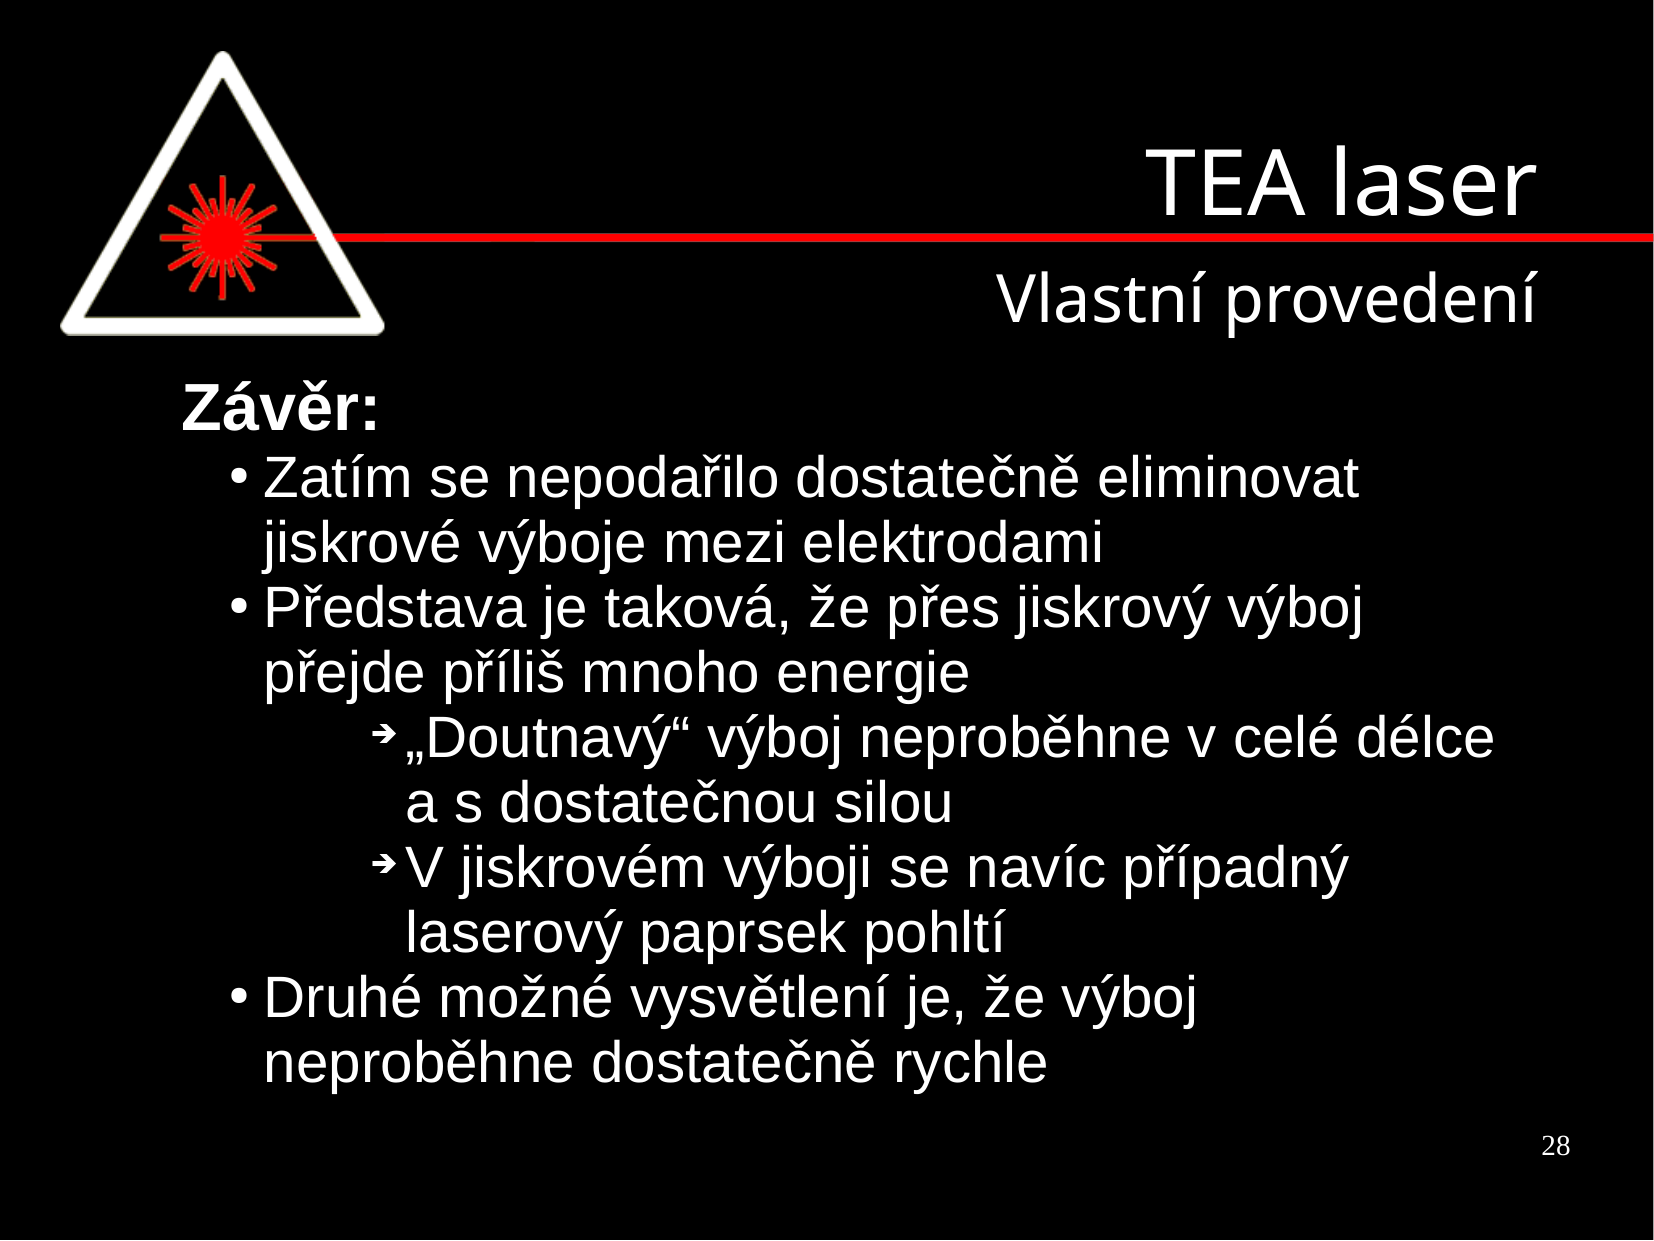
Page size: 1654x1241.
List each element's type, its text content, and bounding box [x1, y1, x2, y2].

picture [60, 283, 503, 336]
list Vlastní provedení [503, 251, 1539, 443]
title TEA laser [50, 75, 1540, 283]
text_box Závěr: Zatím se nepodařilo dostatečně eliminovat jiskrové výboje mezi elektrodami Představa je taková, že přes jiskrový výboj přejde příliš mnoho energie „Doutnavý“ výboj neproběhne v celé délce a s dostatečnou silou V jiskrovém výboji se navíc případný laserový paprsek pohltí Druhé možné vysvětlení je, že výboj neproběhne dostatečně rychle [142, 362, 1523, 1187]
picture [60, 51, 1654, 336]
